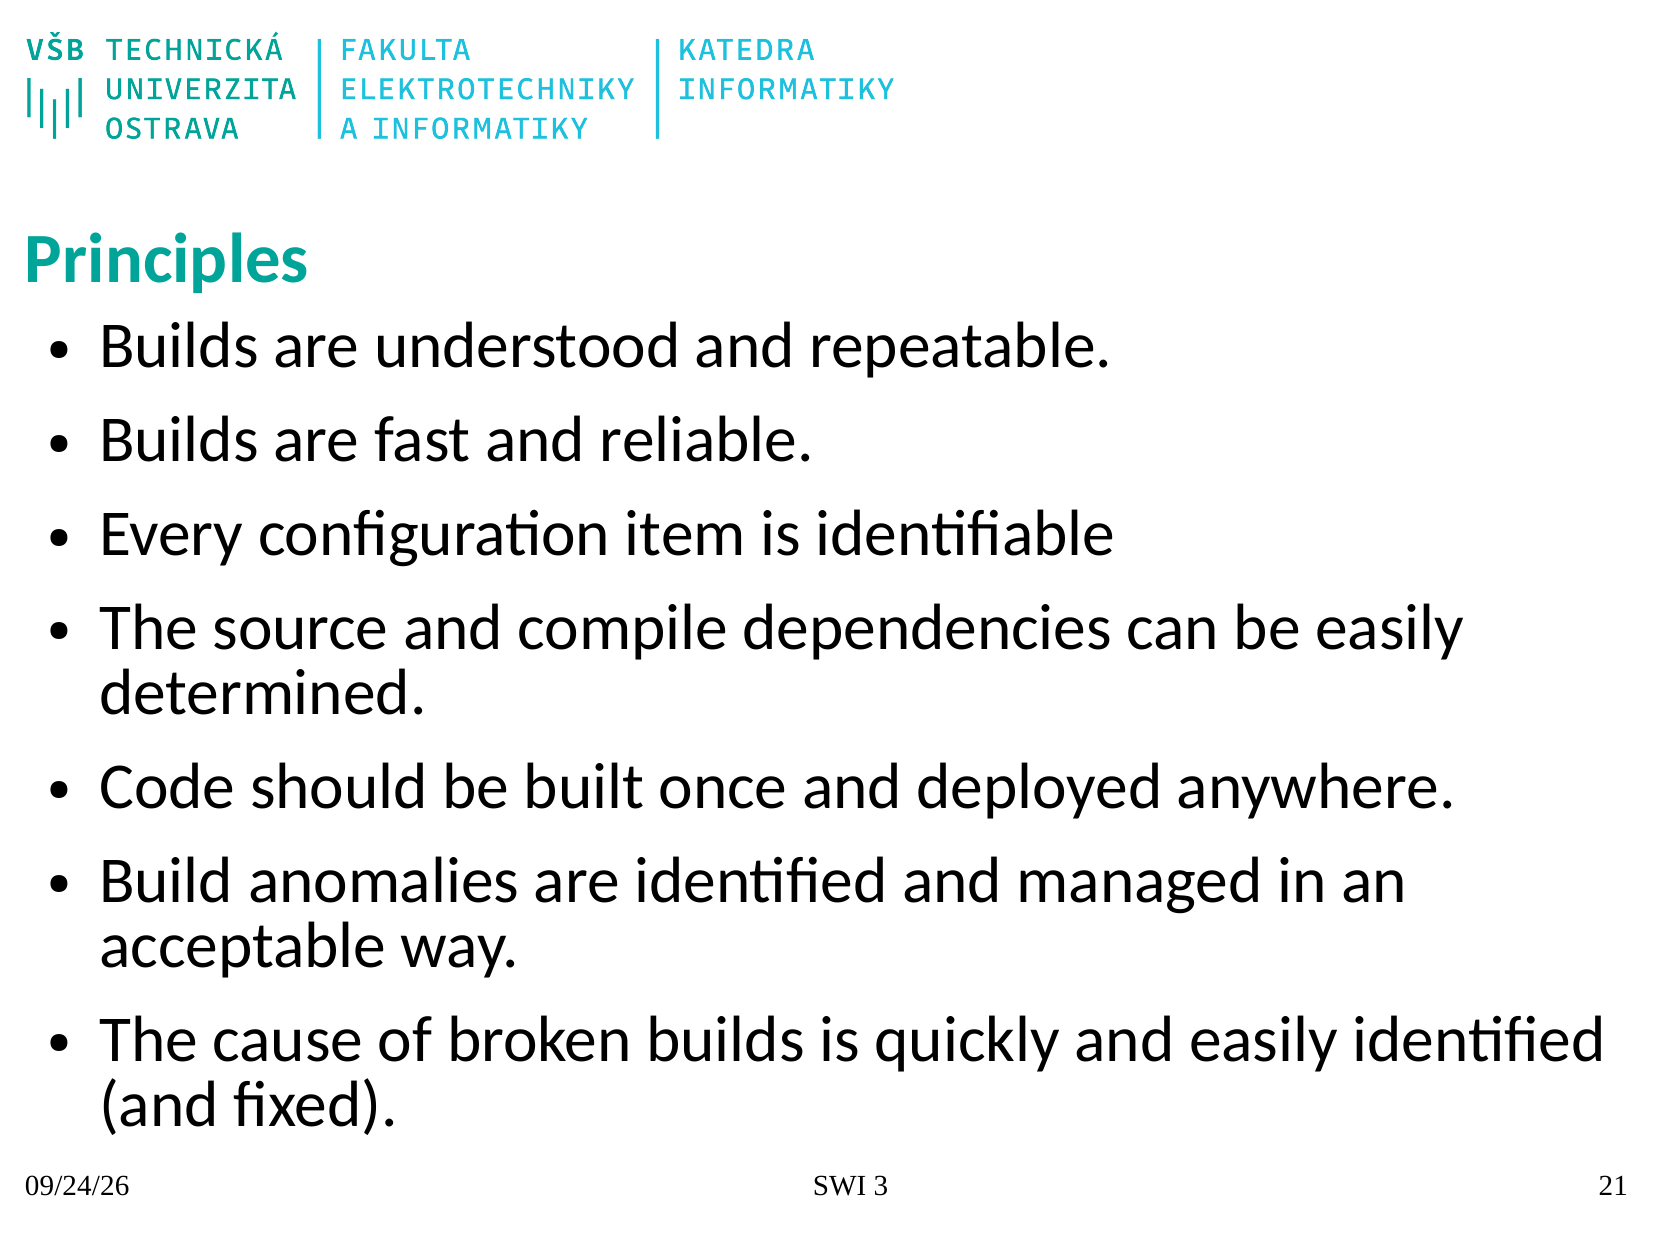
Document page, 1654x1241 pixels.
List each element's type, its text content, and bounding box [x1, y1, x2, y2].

title Principles [24, 169, 1629, 300]
list Builds are understood and repeatable. Builds are fast and reliable. Every configuration item is identifiable The source and compile dependencies can be easily determined. Code should be built once and deployed anywhere. Build anomalies are identified and managed in an acceptable way. The cause of broken builds is quickly and easily identified (and fixed). [30, 318, 1629, 1146]
picture [26, 31, 894, 139]
